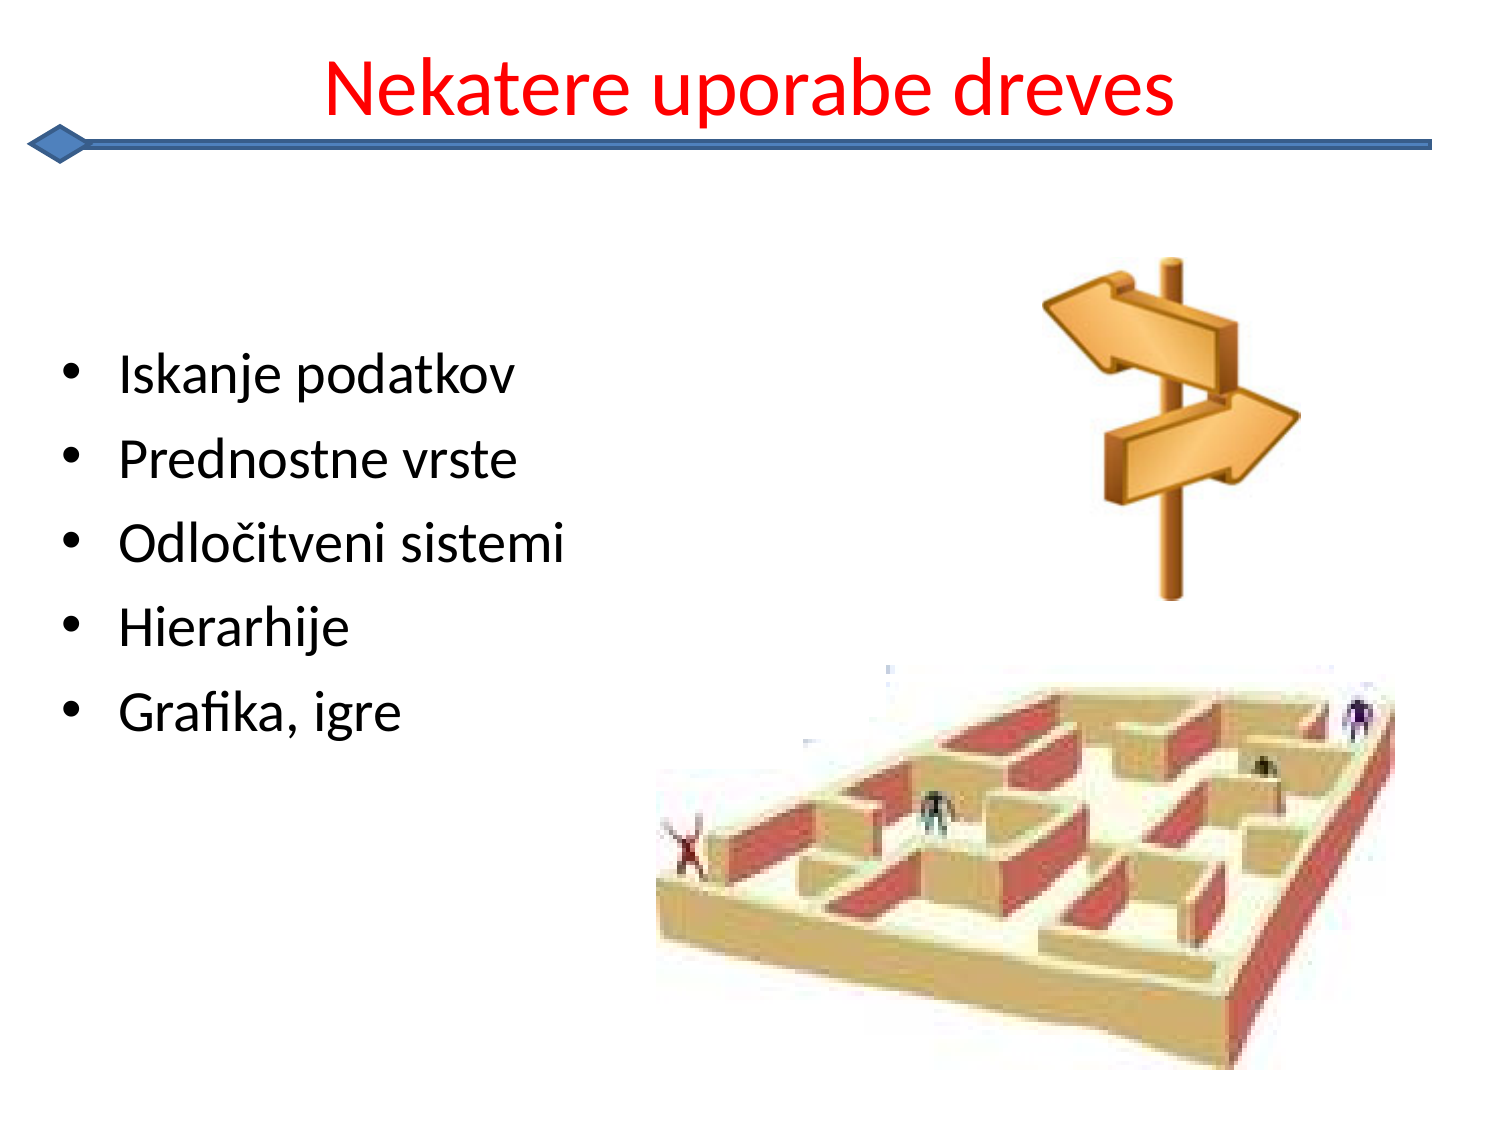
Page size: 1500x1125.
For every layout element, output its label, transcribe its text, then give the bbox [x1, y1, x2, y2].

list Iskanje podatkov Prednostne vrste Odločitveni sistemi Hierarhije Grafika, igre [46, 328, 961, 836]
picture [656, 609, 1395, 1070]
title Nekatere uporabe dreves [75, 23, 1426, 141]
picture [1042, 257, 1301, 601]
